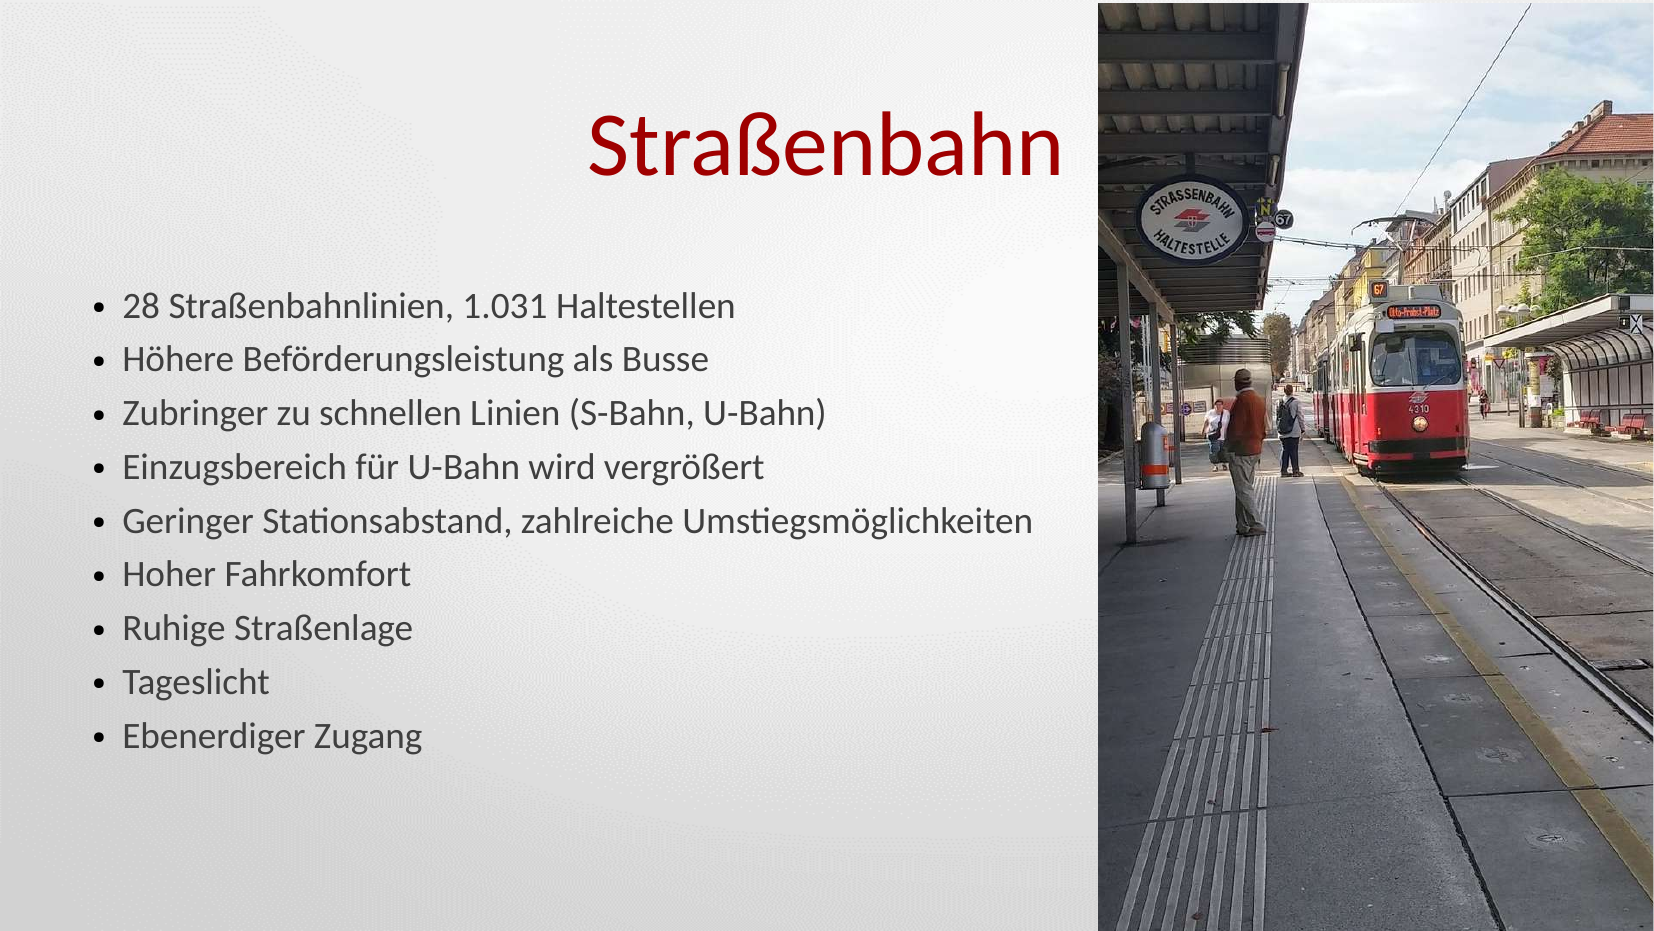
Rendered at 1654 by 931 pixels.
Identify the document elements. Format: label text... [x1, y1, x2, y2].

title Straßenbahn [82, 49, 1098, 257]
picture [0, 0, 1654, 931]
list 28 Straßenbahnlinien, 1.031 Haltestellen Höhere Beförderungsleistung als Busse Zubringer zu schnellen Linien (S-Bahn, U-Bahn) Einzugsbereich für U-Bahn wird vergrößert Geringer Stationsabstand, zahlreiche Umstiegsmöglichkeiten Hoher Fahrkomfort Ruhige Straßenlage Tageslicht Ebenerdiger Zugang [82, 290, 1040, 792]
